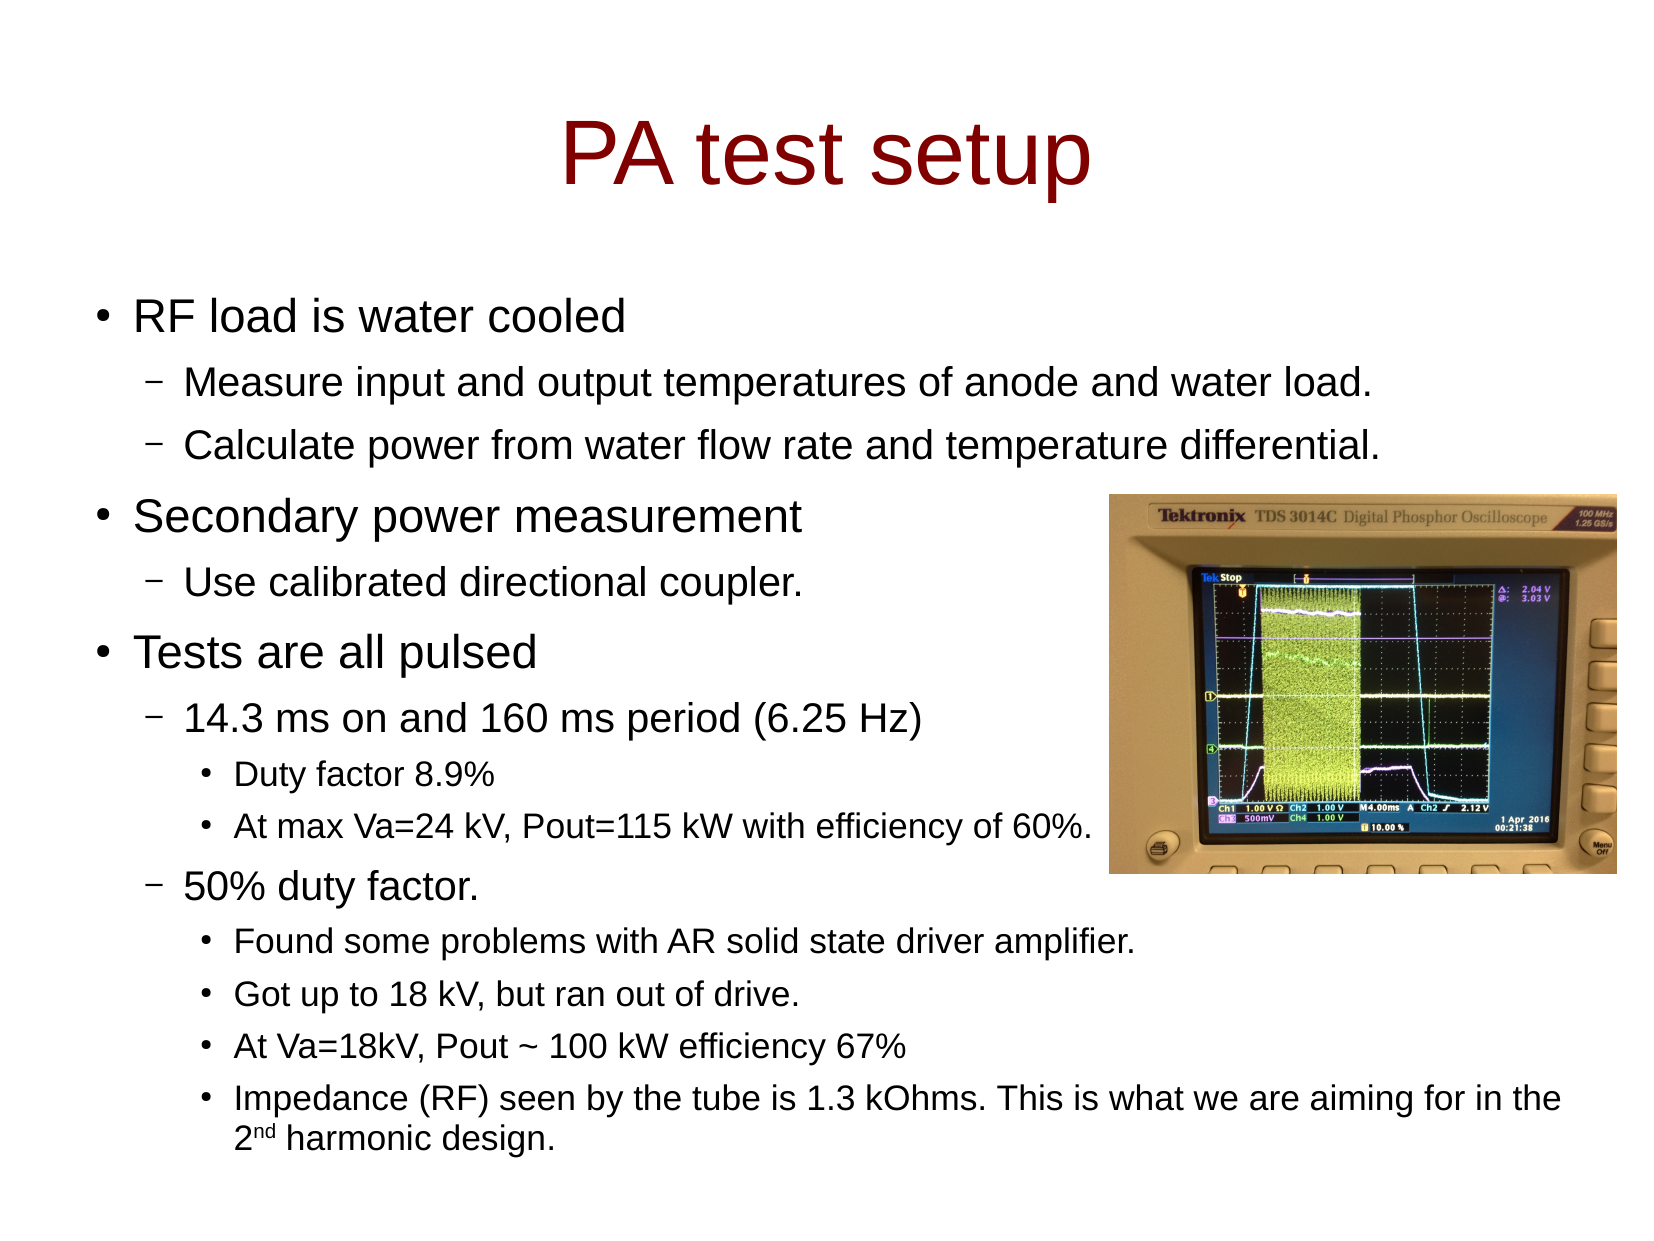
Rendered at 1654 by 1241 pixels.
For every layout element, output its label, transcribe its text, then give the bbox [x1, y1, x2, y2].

title PA test setup [82, 49, 1571, 257]
list RF load is water cooled Measure input and output temperatures of anode and water load. Calculate power from water flow rate and temperature differential. Secondary power measurement Use calibrated directional coupler. Tests are all pulsed 14.3 ms on and 160 ms period (6.25 Hz) Duty factor 8.9% At max Va=24 kV, Pout=115 kW with efficiency of 60%. 50% duty factor. Found some problems with AR solid state driver amplifier. Got up to 18 kV, but ran out of drive. At Va=18kV, Pout ~ 100 kW efficiency 67% Impedance (RF) seen by the tube is 1.3 kOhms. This is what we are aiming for in the 2nd harmonic design. [82, 290, 1571, 1163]
picture [1109, 494, 1617, 874]
